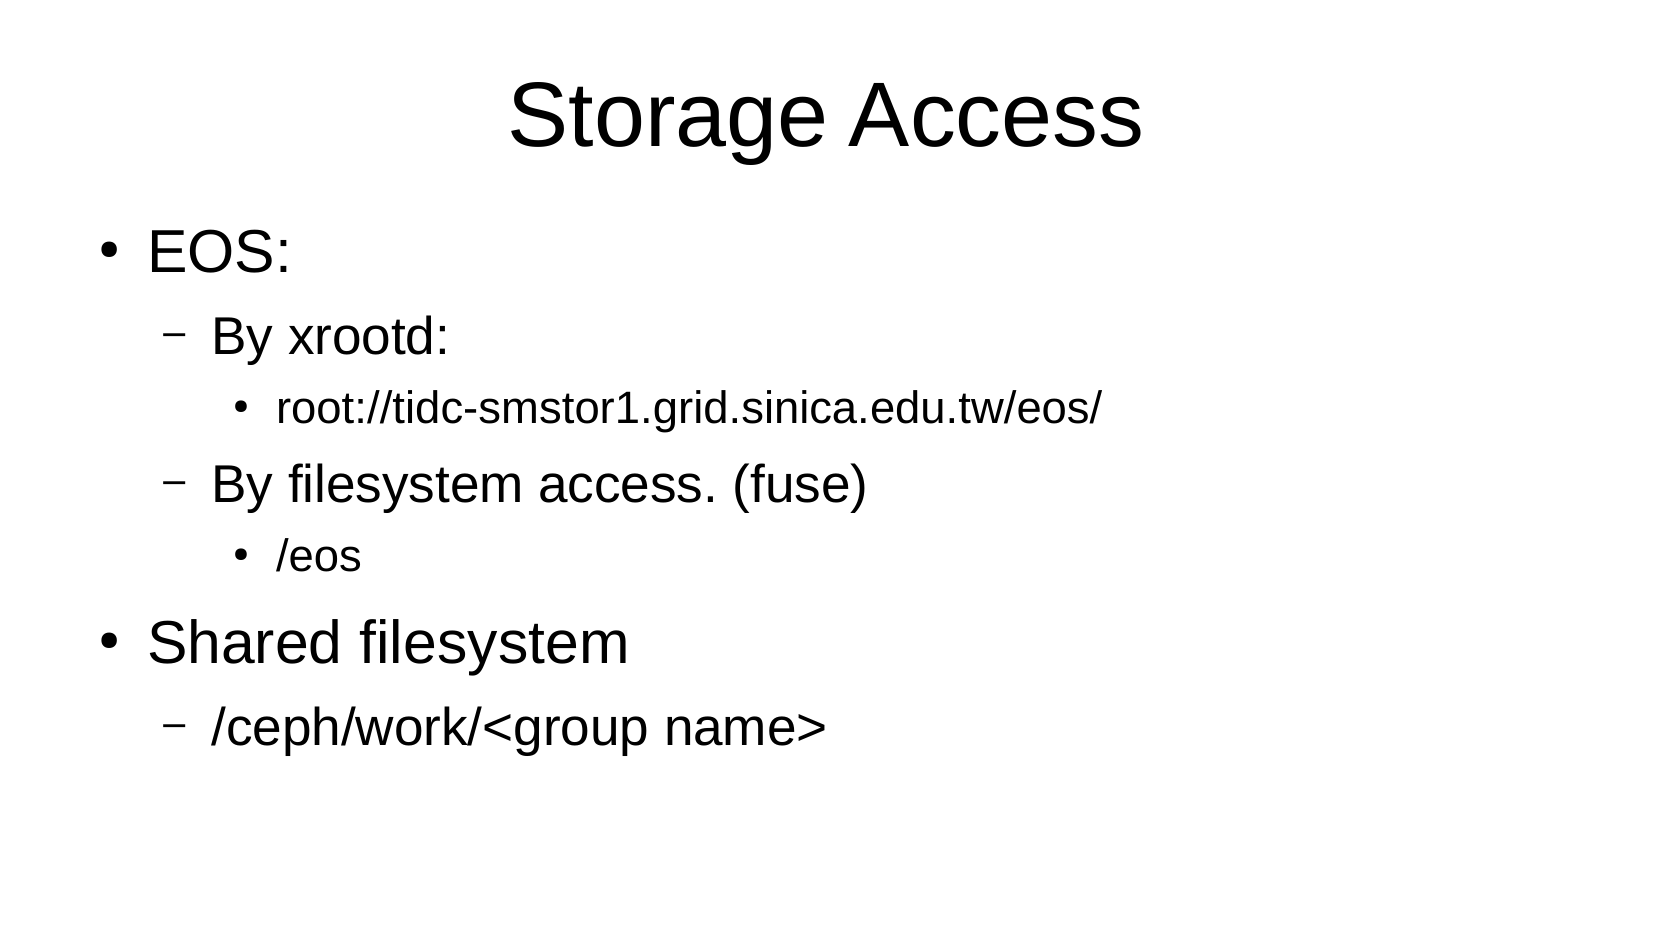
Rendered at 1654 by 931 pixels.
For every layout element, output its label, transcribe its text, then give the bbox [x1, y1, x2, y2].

list EOS: By xrootd: root://tidc-smstor1.grid.sinica.edu.tw/eos/ By filesystem access. (fuse) /eos Shared filesystem /ceph/work/<group name> [82, 217, 1571, 758]
title Storage Access [82, 37, 1571, 193]
